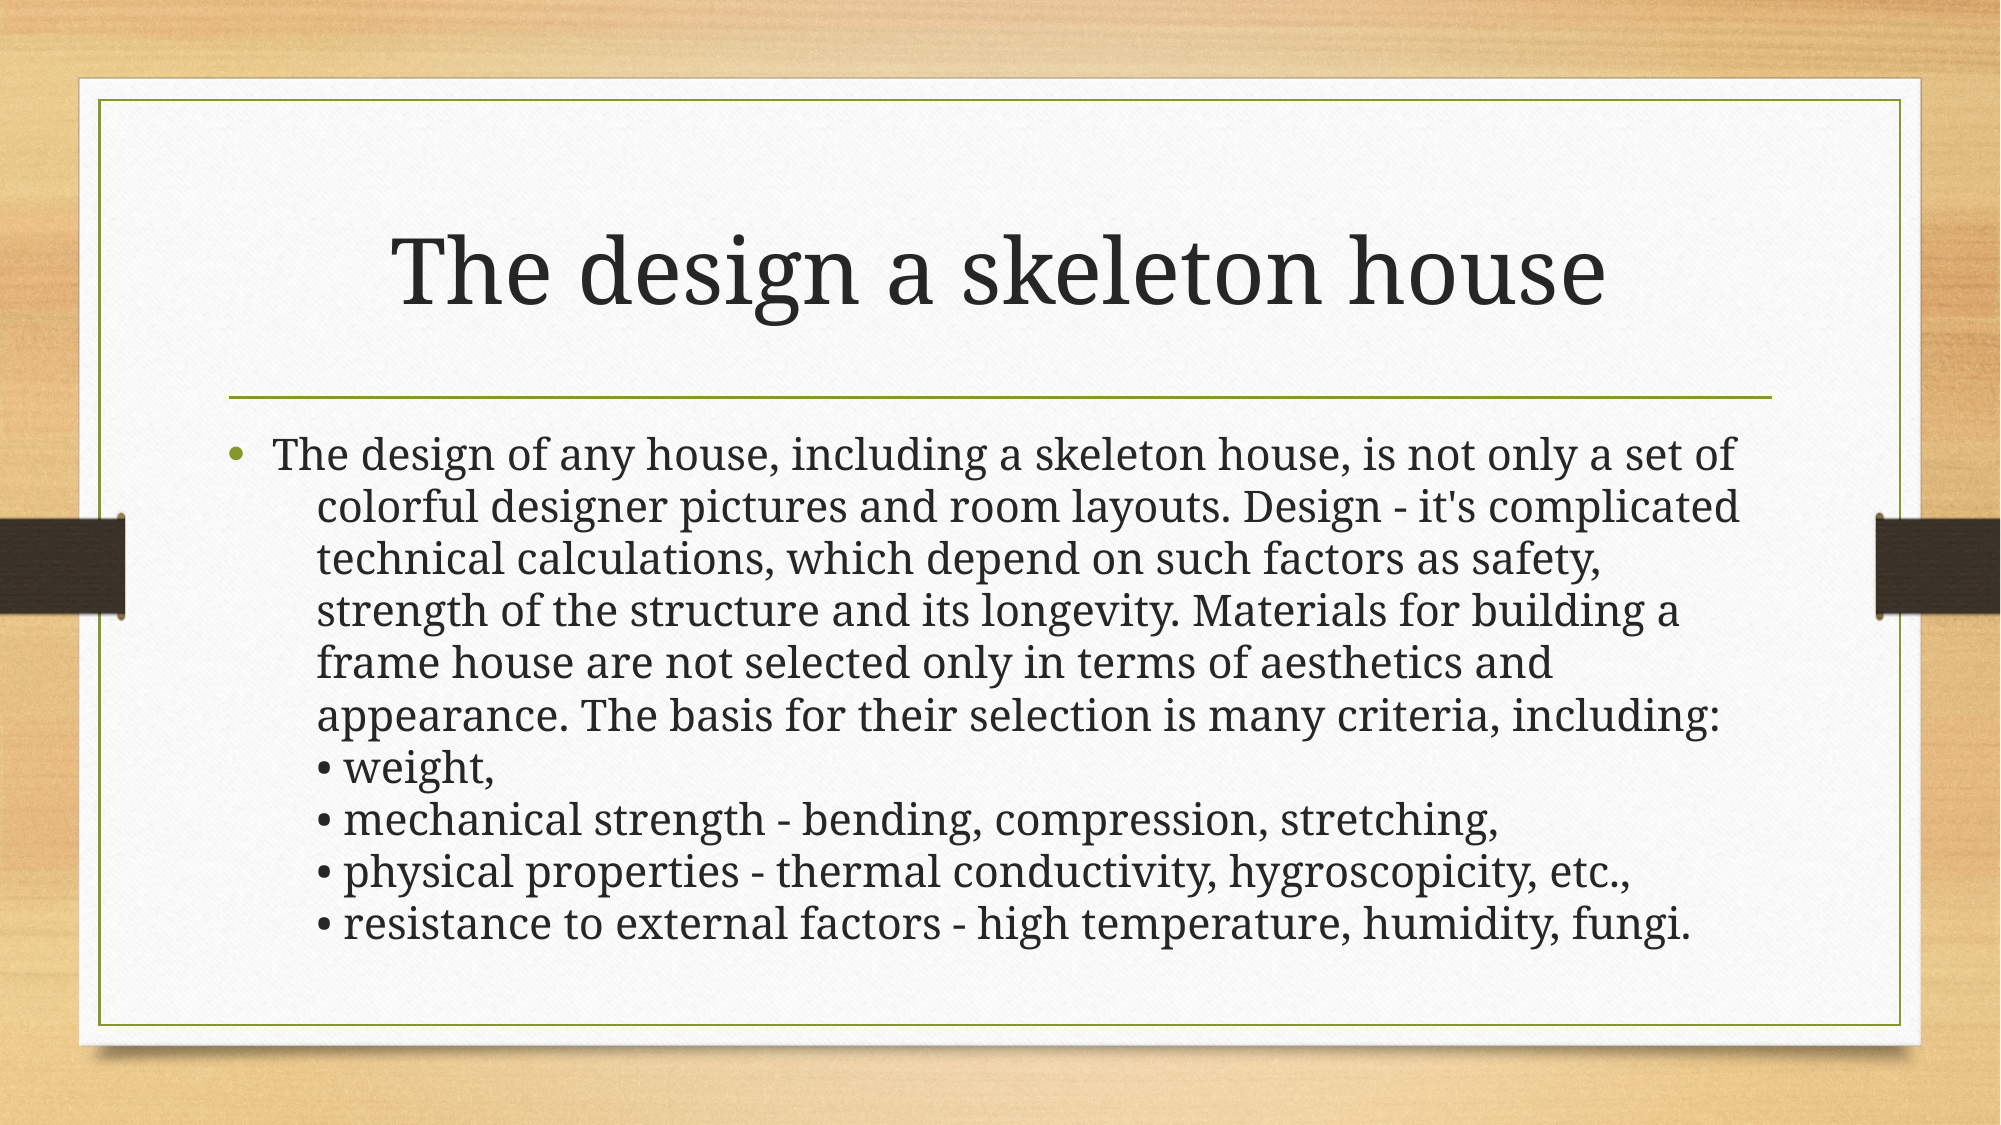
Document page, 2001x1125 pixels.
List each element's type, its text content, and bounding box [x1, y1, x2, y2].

list The design of any house, including a skeleton house, is not only a set of colorful designer pictures and room layouts. Design - it's complicated technical calculations, which depend on such factors as safety, strength of the structure and its longevity. Materials for building a frame house are not selected only in terms of aesthetics and appearance. The basis for their selection is many criteria, including: • weight, • mechanical strength - bending, compression, stretching, • physical properties - thermal conductivity, hygroscopicity, etc., • resistance to external factors - high temperature, humidity, fungi. [212, 419, 1788, 964]
title The design a skeleton house [212, 161, 1788, 376]
